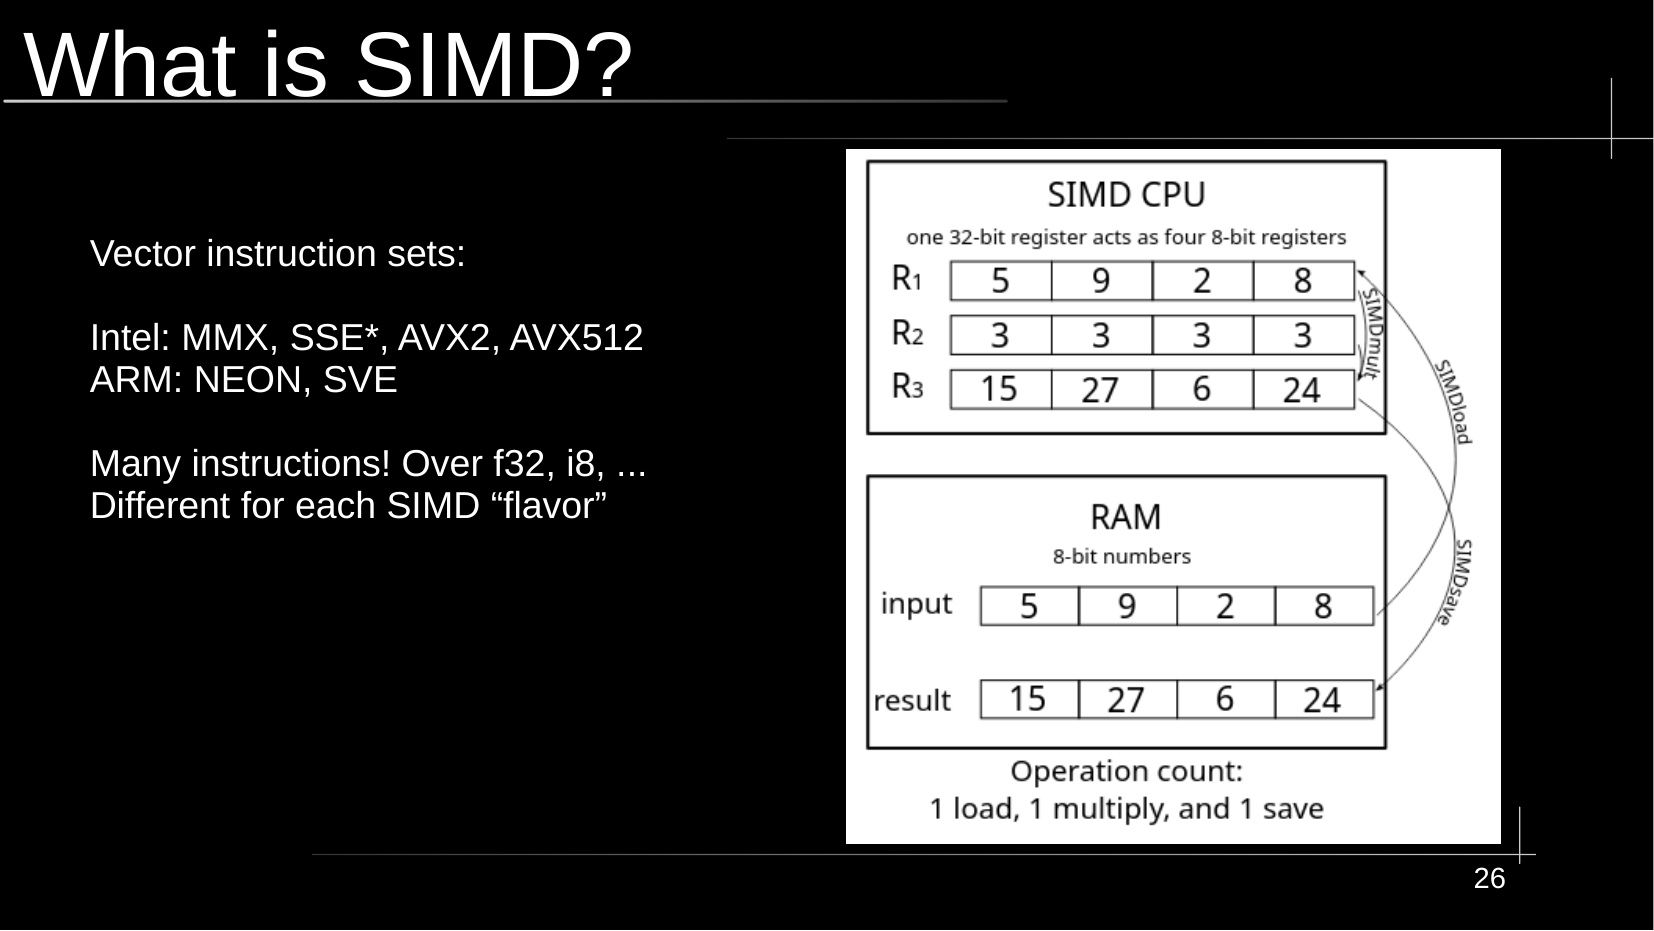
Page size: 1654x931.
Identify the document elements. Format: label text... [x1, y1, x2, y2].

picture [846, 149, 1501, 844]
title What is SIMD? [23, 11, 1589, 119]
text_box Vector instruction sets: Intel: MMX, SSE*, AVX2, AVX512 ARM: NEON, SVE Many instructions! Over f32, i8, ... Different for each SIMD “flavor” [75, 225, 664, 534]
